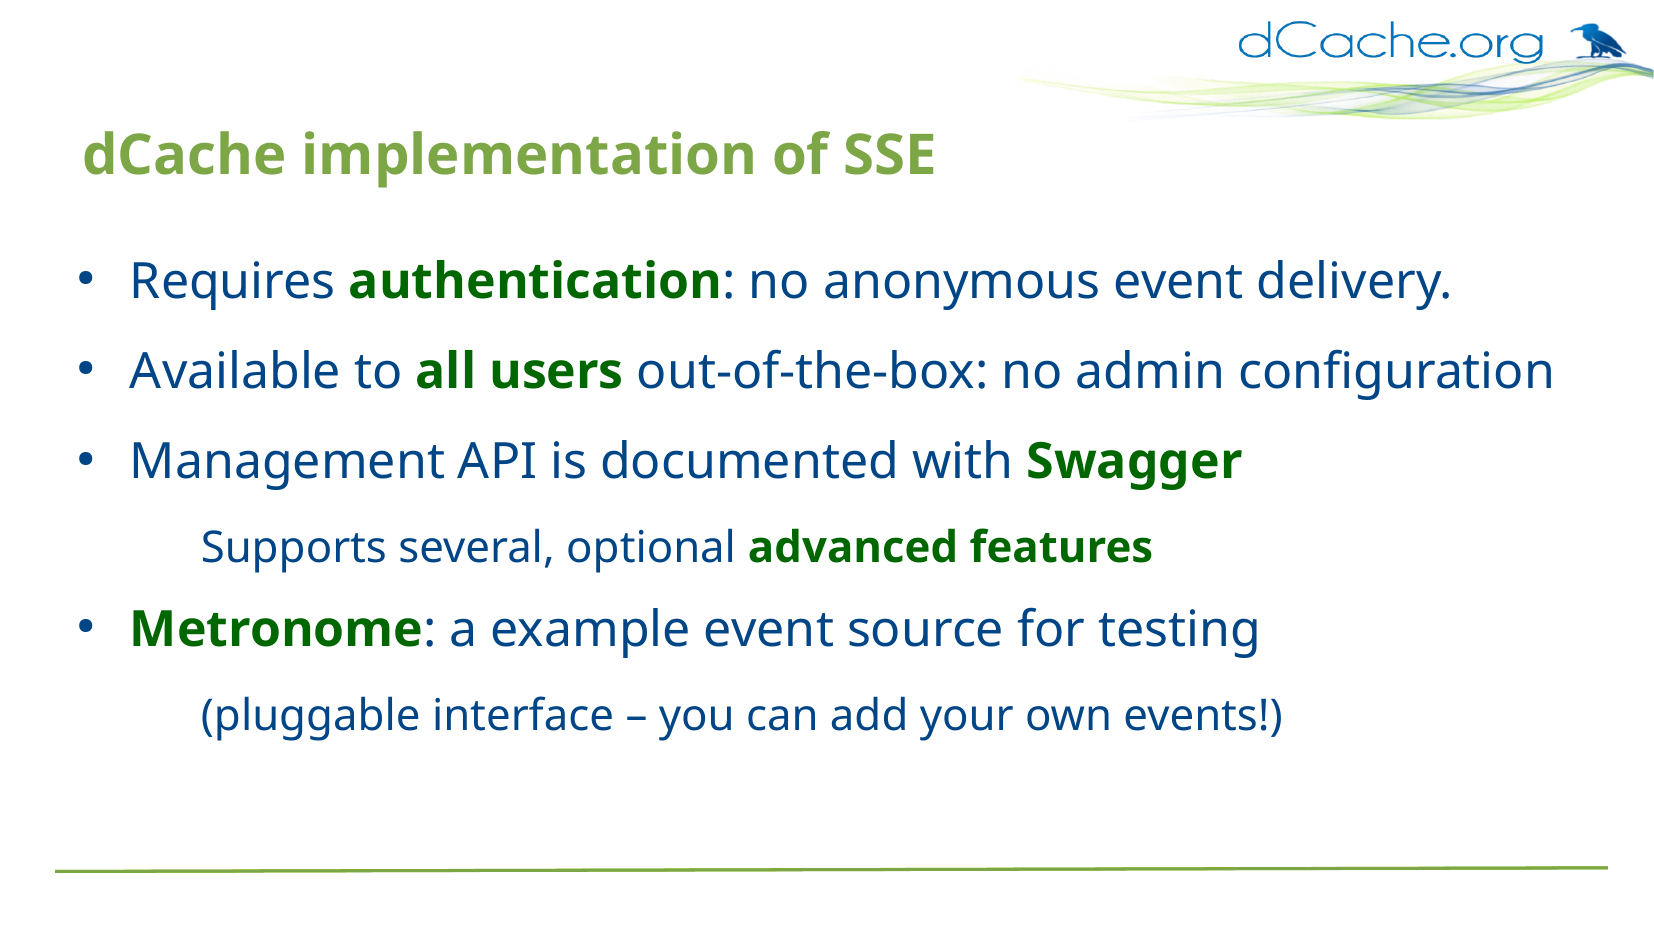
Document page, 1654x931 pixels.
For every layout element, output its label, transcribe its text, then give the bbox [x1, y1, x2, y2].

list Requires authentication: no anonymous event delivery. Available to all users out-of-the-box: no admin configuration Management API is documented with Swagger Supports several, optional advanced features Metronome: a example event source for testing (pluggable interface – you can add your own events!) [59, 244, 1595, 845]
picture [956, 12, 1654, 127]
title dCache implementation of SSE [82, 116, 1605, 189]
